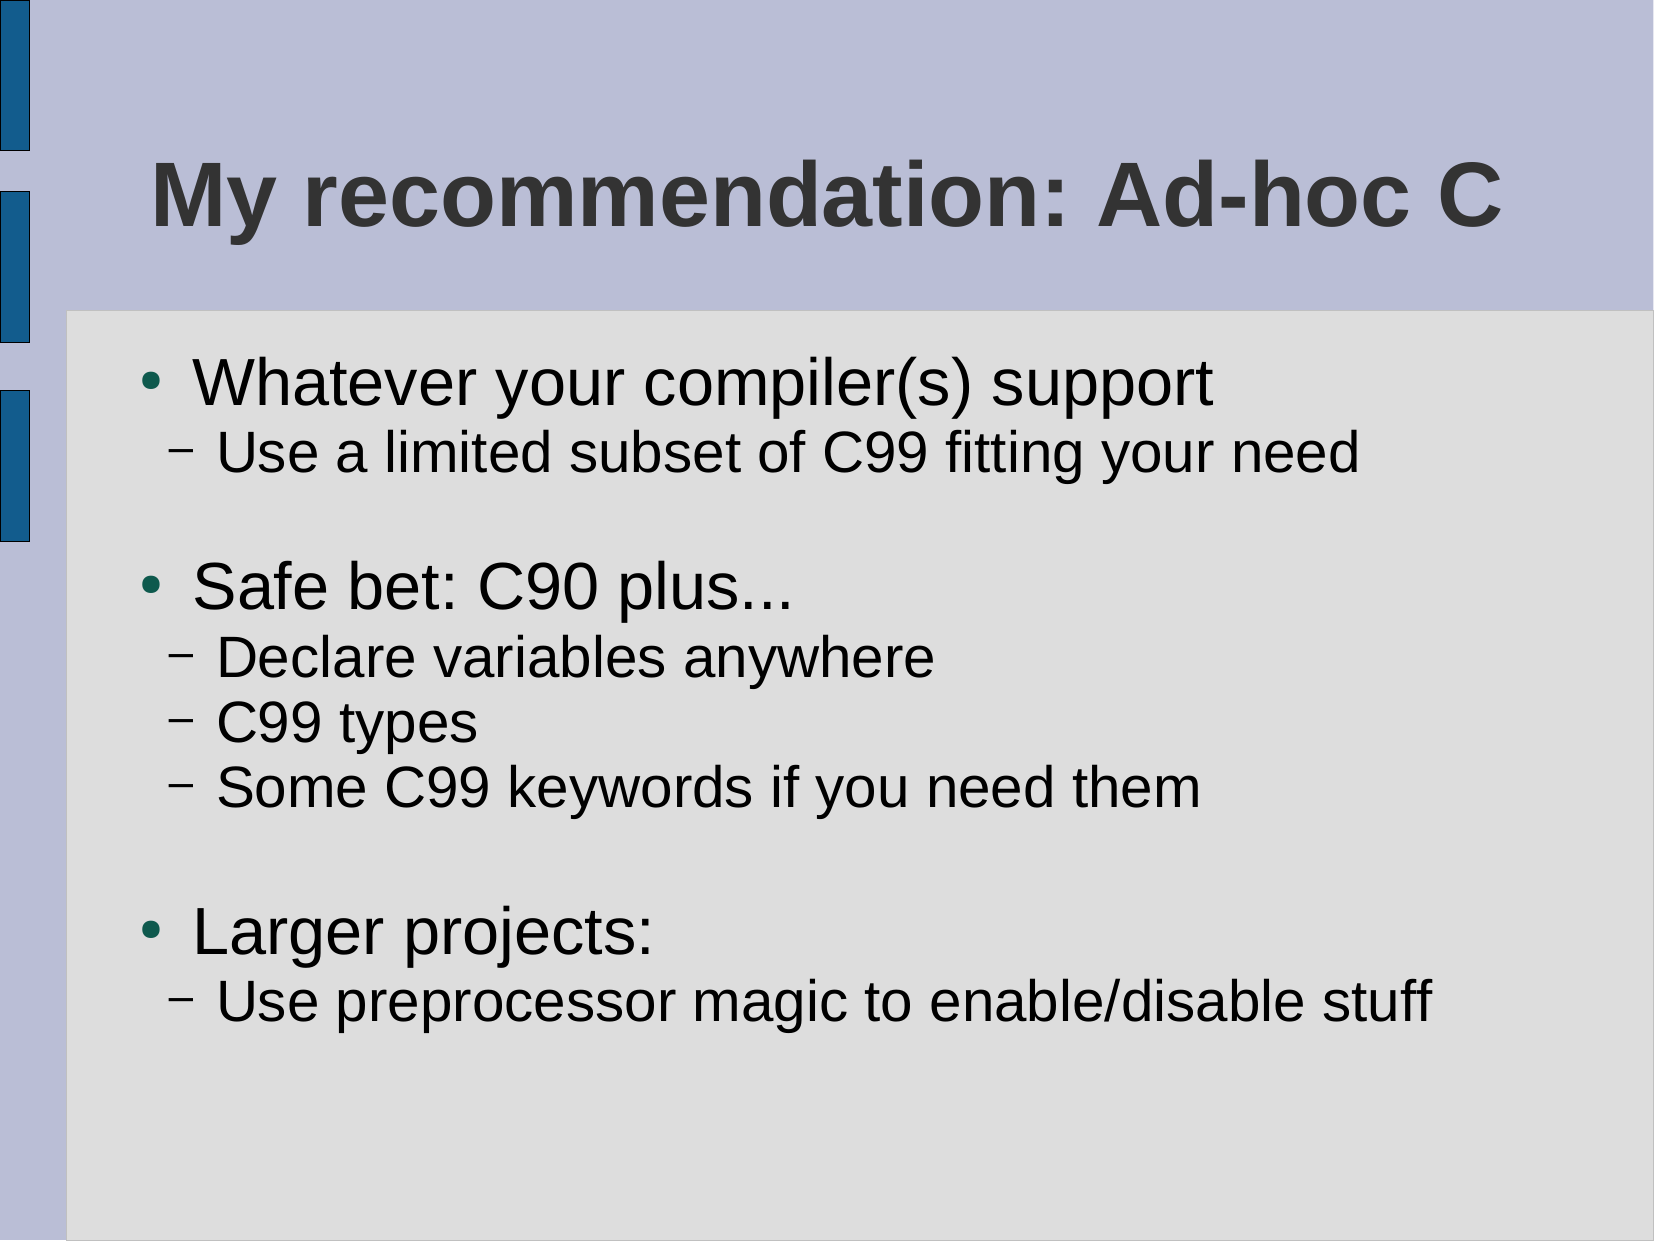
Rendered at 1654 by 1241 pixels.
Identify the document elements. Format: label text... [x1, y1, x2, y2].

list Whatever your compiler(s) support Use a limited subset of C99 fitting your need Safe bet: C90 plus... Declare variables anywhere C99 types Some C99 keywords if you need them Larger projects: Use preprocessor magic to enable/disable stuff [121, 344, 1534, 1127]
title My recommendation: Ad-hoc C [121, 91, 1534, 299]
